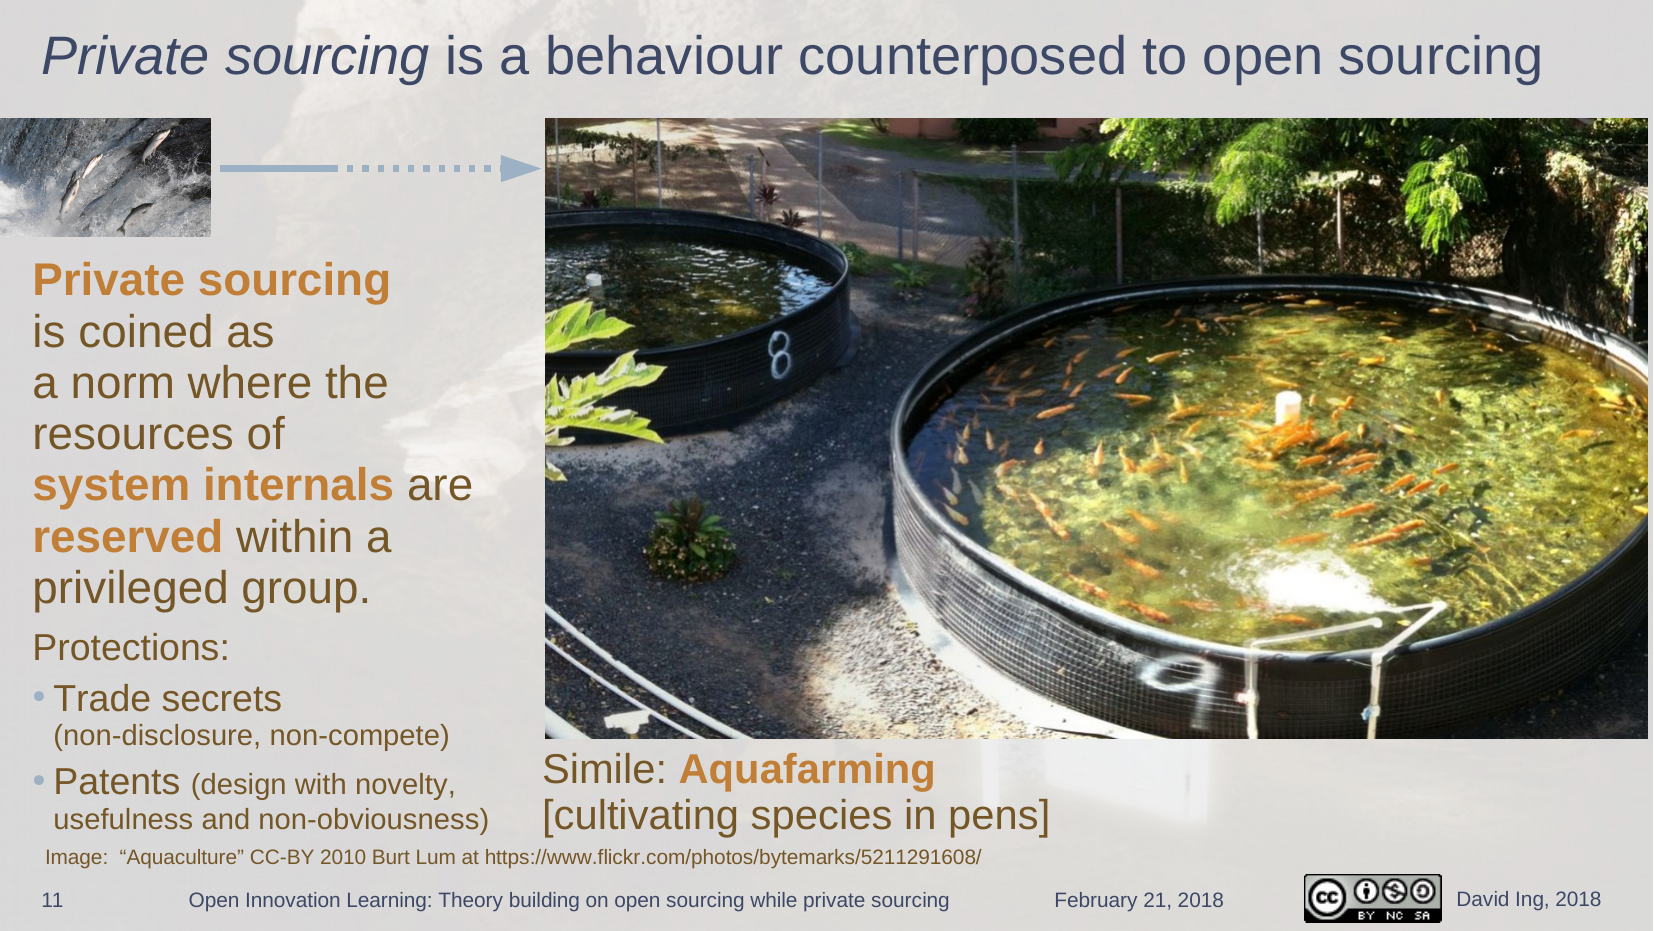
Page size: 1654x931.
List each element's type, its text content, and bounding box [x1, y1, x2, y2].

text_box Simile: Aquafarming [cultivating species in pens] [527, 738, 1640, 847]
table_cell 4. [0, 0, 1653, 931]
picture [0, 118, 211, 237]
picture [545, 118, 1648, 739]
text_box Image: “Aquaculture” CC-BY 2010 Burt Lum at https://www.flickr.com/photos/bytemarks/5211291608/ [30, 838, 1478, 877]
text_box Protections: Trade secrets (non-disclosure, non-compete) Patents (design with novelty, usefulness and non-obviousness) [17, 618, 519, 843]
picture [1304, 877, 1442, 923]
title Private sourcing is a behaviour counterposed to open sourcing [41, 30, 1613, 126]
text_box Private sourcing is coined as a norm where the resources of system internals are reserved within a privileged group. [17, 246, 503, 618]
